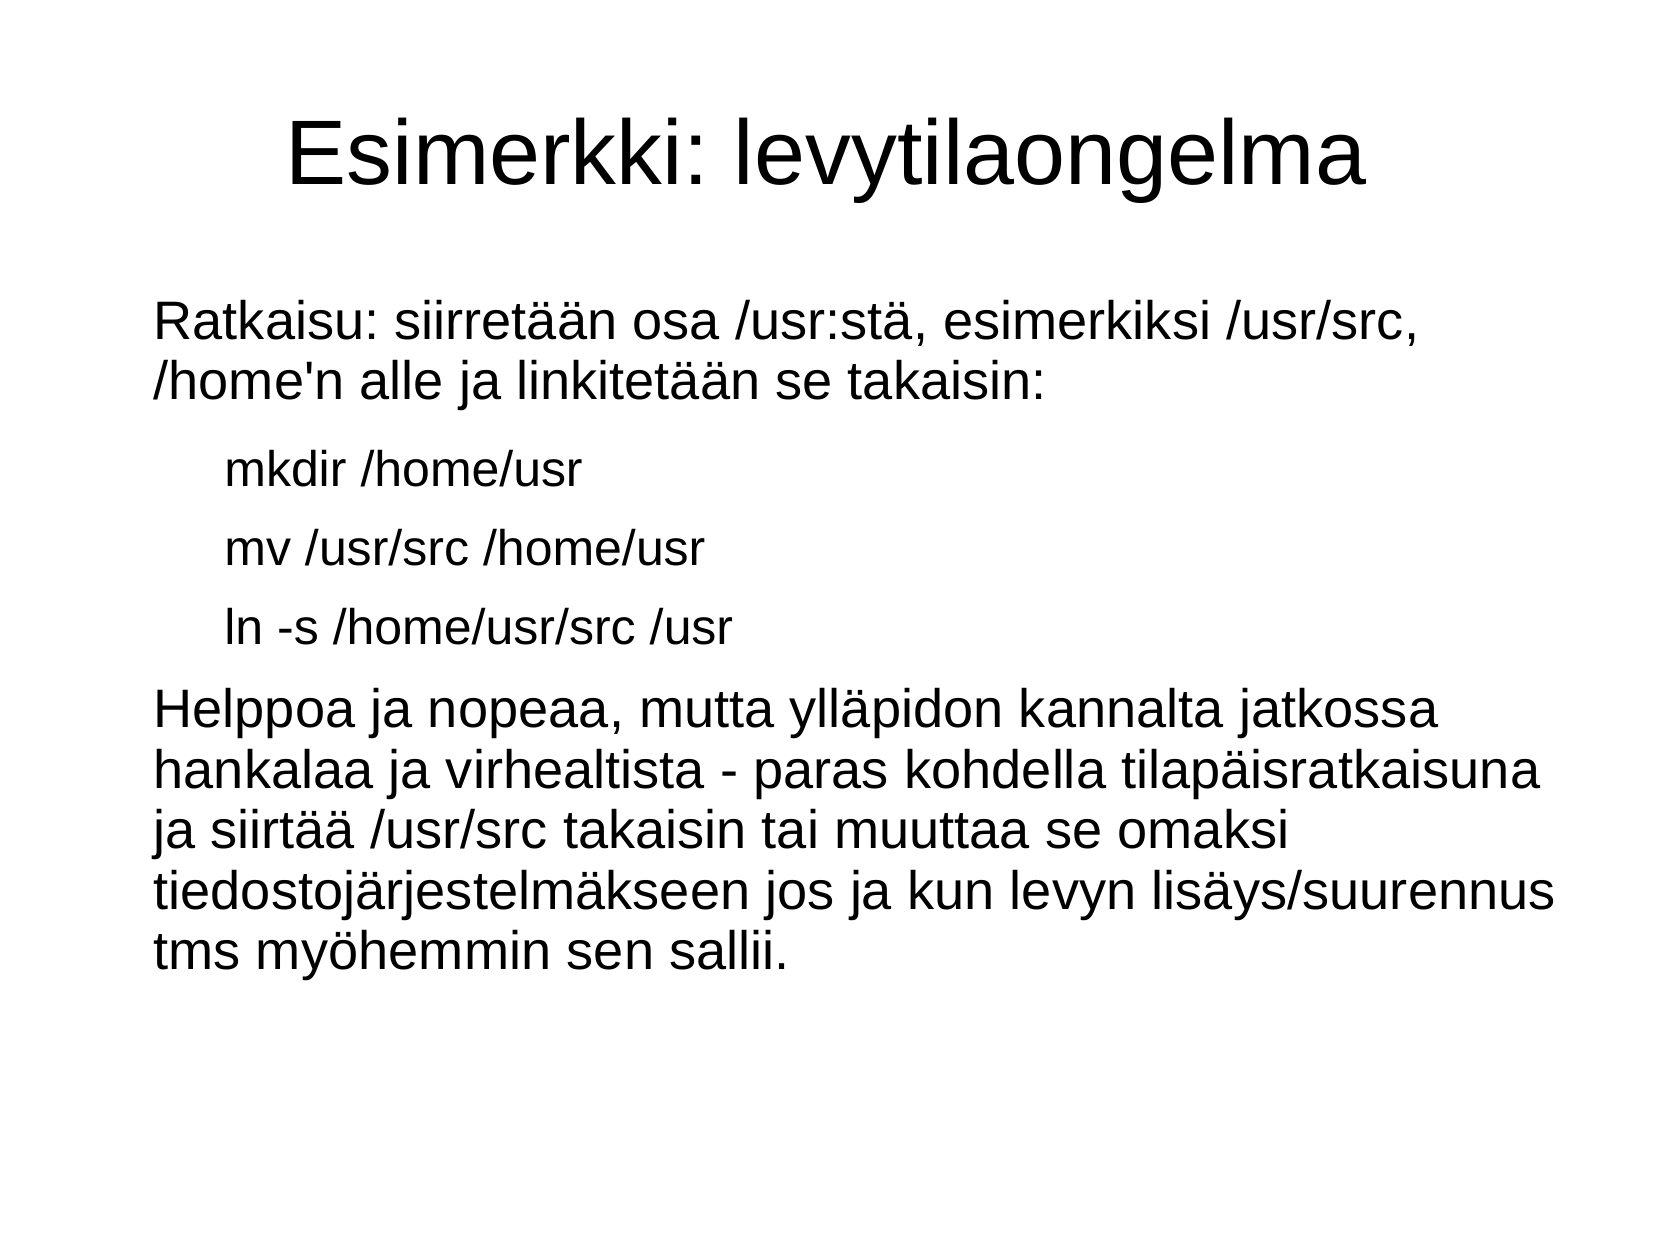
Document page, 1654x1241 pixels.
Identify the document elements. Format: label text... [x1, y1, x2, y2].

list Ratkaisu: siirretään osa /usr:stä, esimerkiksi /usr/src, /home'n alle ja linkitetään se takaisin: mkdir /home/usr mv /usr/src /home/usr ln -s /home/usr/src /usr Helppoa ja nopeaa, mutta ylläpidon kannalta jatkossa hankalaa ja virhealtista - paras kohdella tilapäisratkaisuna ja siirtää /usr/src takaisin tai muuttaa se omaksi tiedostojärjestelmäkseen jos ja kun levyn lisäys/suurennus tms myöhemmin sen sallii. [82, 290, 1571, 1010]
title Esimerkki: levytilaongelma [82, 49, 1571, 257]
